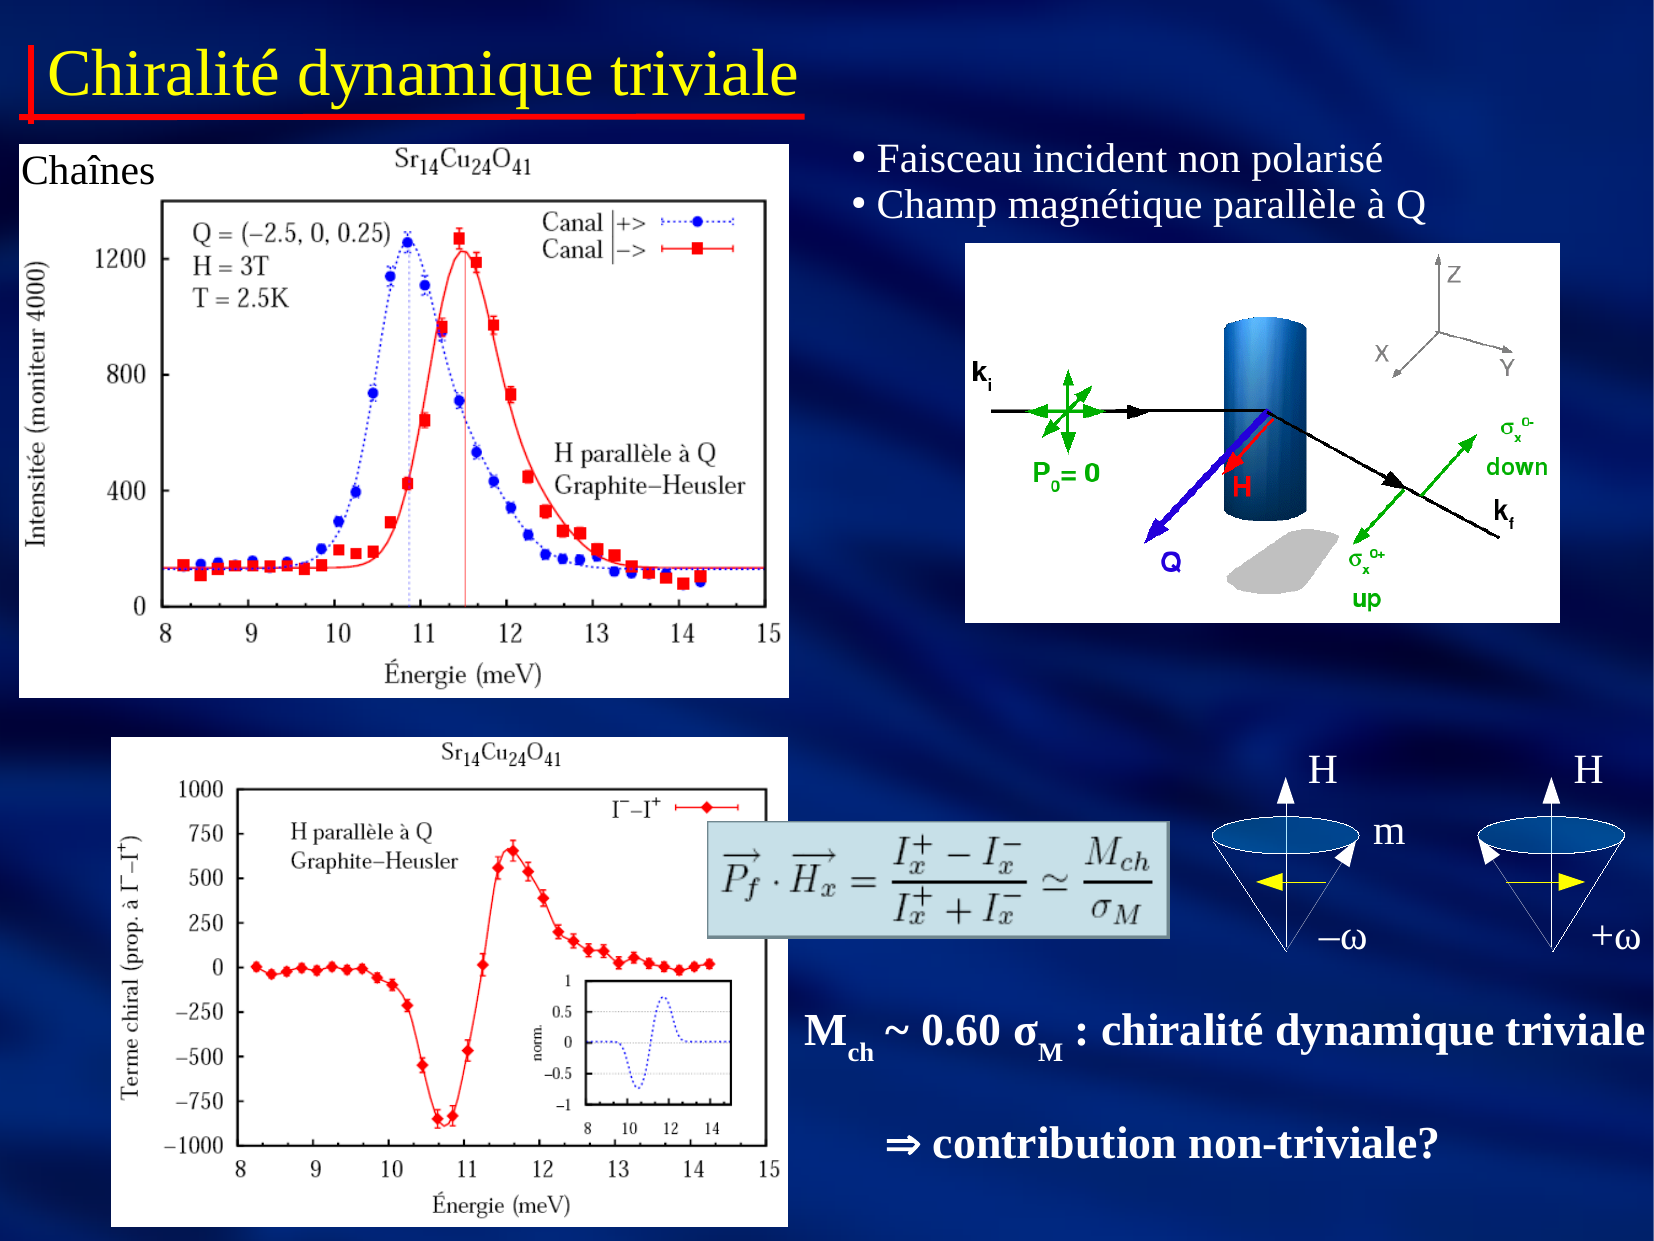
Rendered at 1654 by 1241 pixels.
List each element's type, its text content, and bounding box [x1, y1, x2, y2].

text_box +ω [1590, 912, 1642, 959]
text_box [1477, 816, 1625, 854]
text_box Chiralité dynamique triviale [47, 35, 1231, 110]
picture [0, 0, 1654, 1241]
text_box –ω [1318, 912, 1368, 959]
text_box Mch ~ 0.60 σM : chiralité dynamique triviale  contribution non-triviale? [804, 1005, 1647, 1178]
text_box m [1373, 807, 1406, 854]
text_box Chaînes [21, 146, 156, 194]
text_box [1212, 816, 1360, 854]
text_box Faisceau incident non polarisé Champ magnétique parallèle à Q [851, 135, 1426, 228]
text_box H [1307, 746, 1339, 794]
text_box H [1573, 746, 1604, 793]
